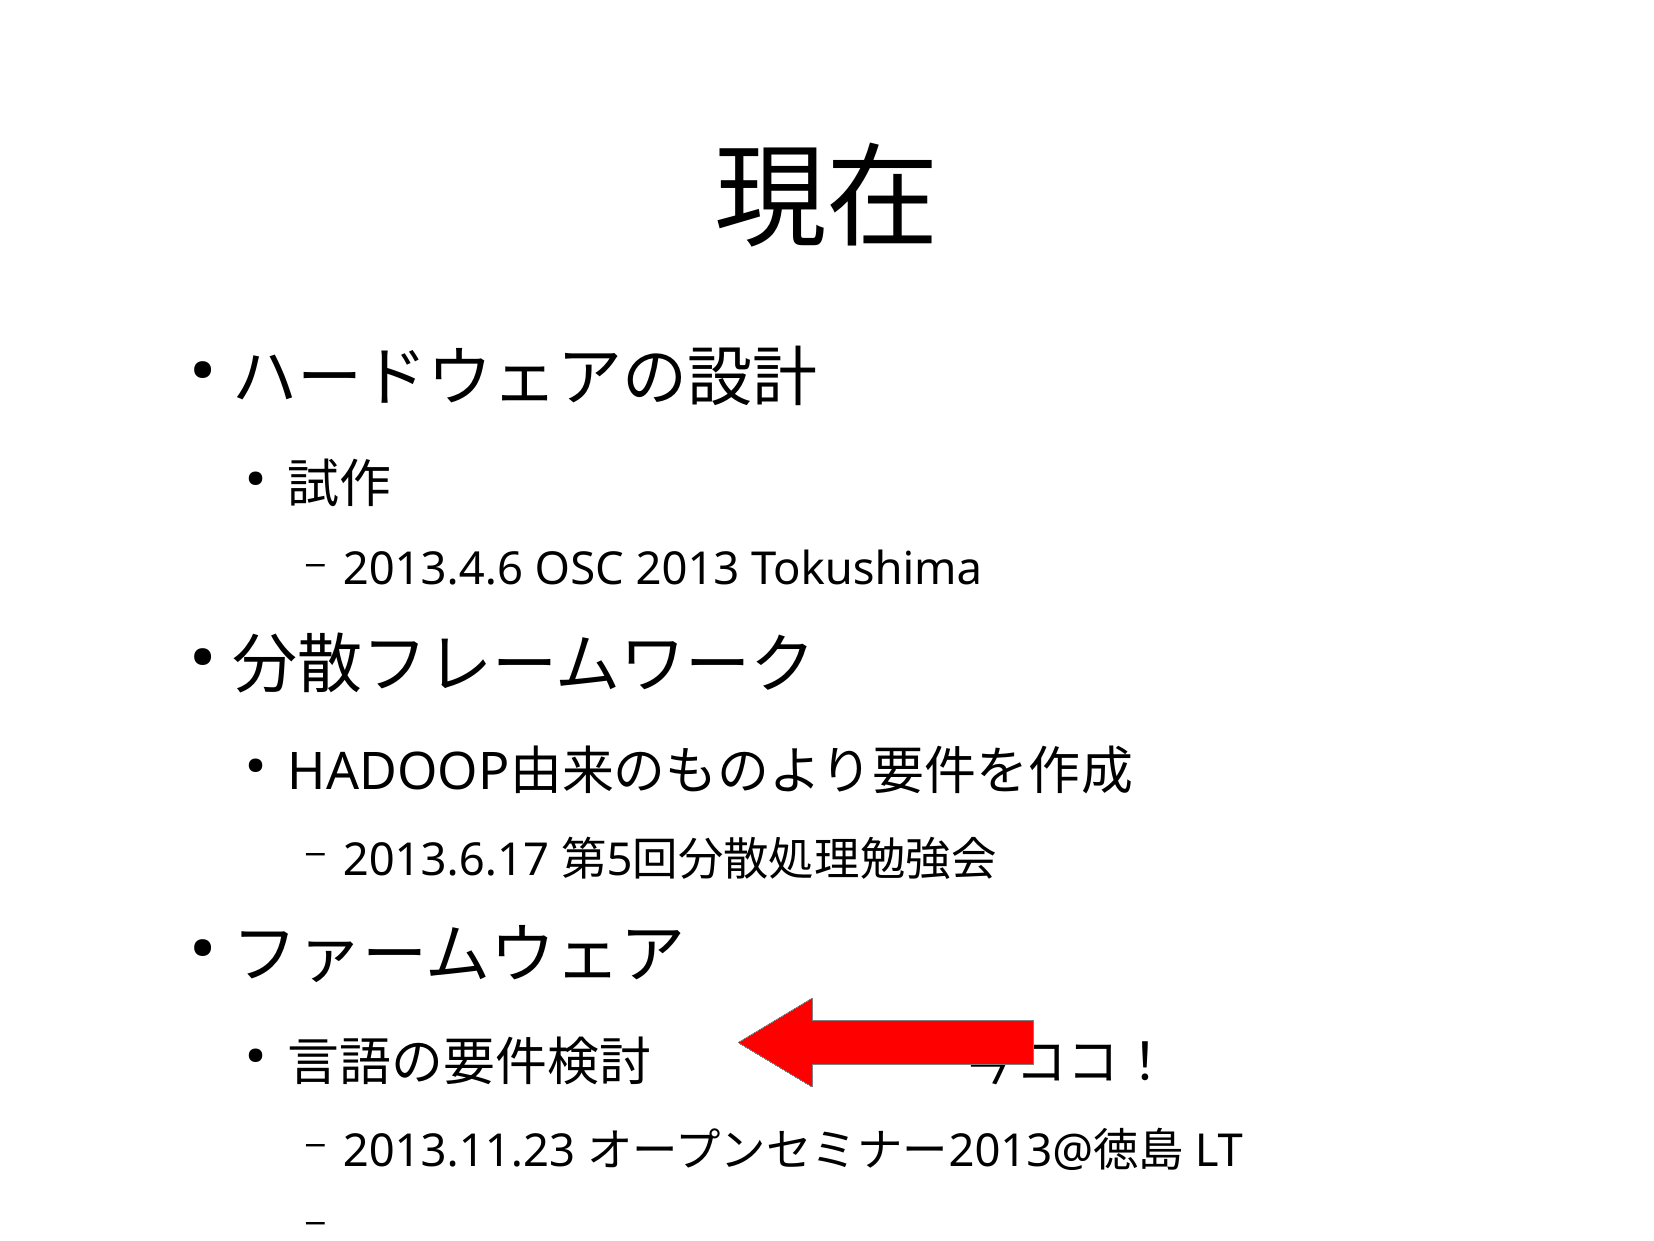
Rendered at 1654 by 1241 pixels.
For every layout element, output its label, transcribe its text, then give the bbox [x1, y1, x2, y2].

title 現在 [82, 84, 1571, 292]
list ハードウェアの設計 試作 2013.4.6 OSC 2013 Tokushima 分散フレームワーク HADOOP由来のものより要件を作成 2013.6.17 第5回分散処理勉強会 ファームウェア 言語の要件検討 今ココ！ 2013.11.23 オープンセミナー2013@徳島 LT [177, 324, 1571, 1182]
text_box [738, 998, 1034, 1087]
